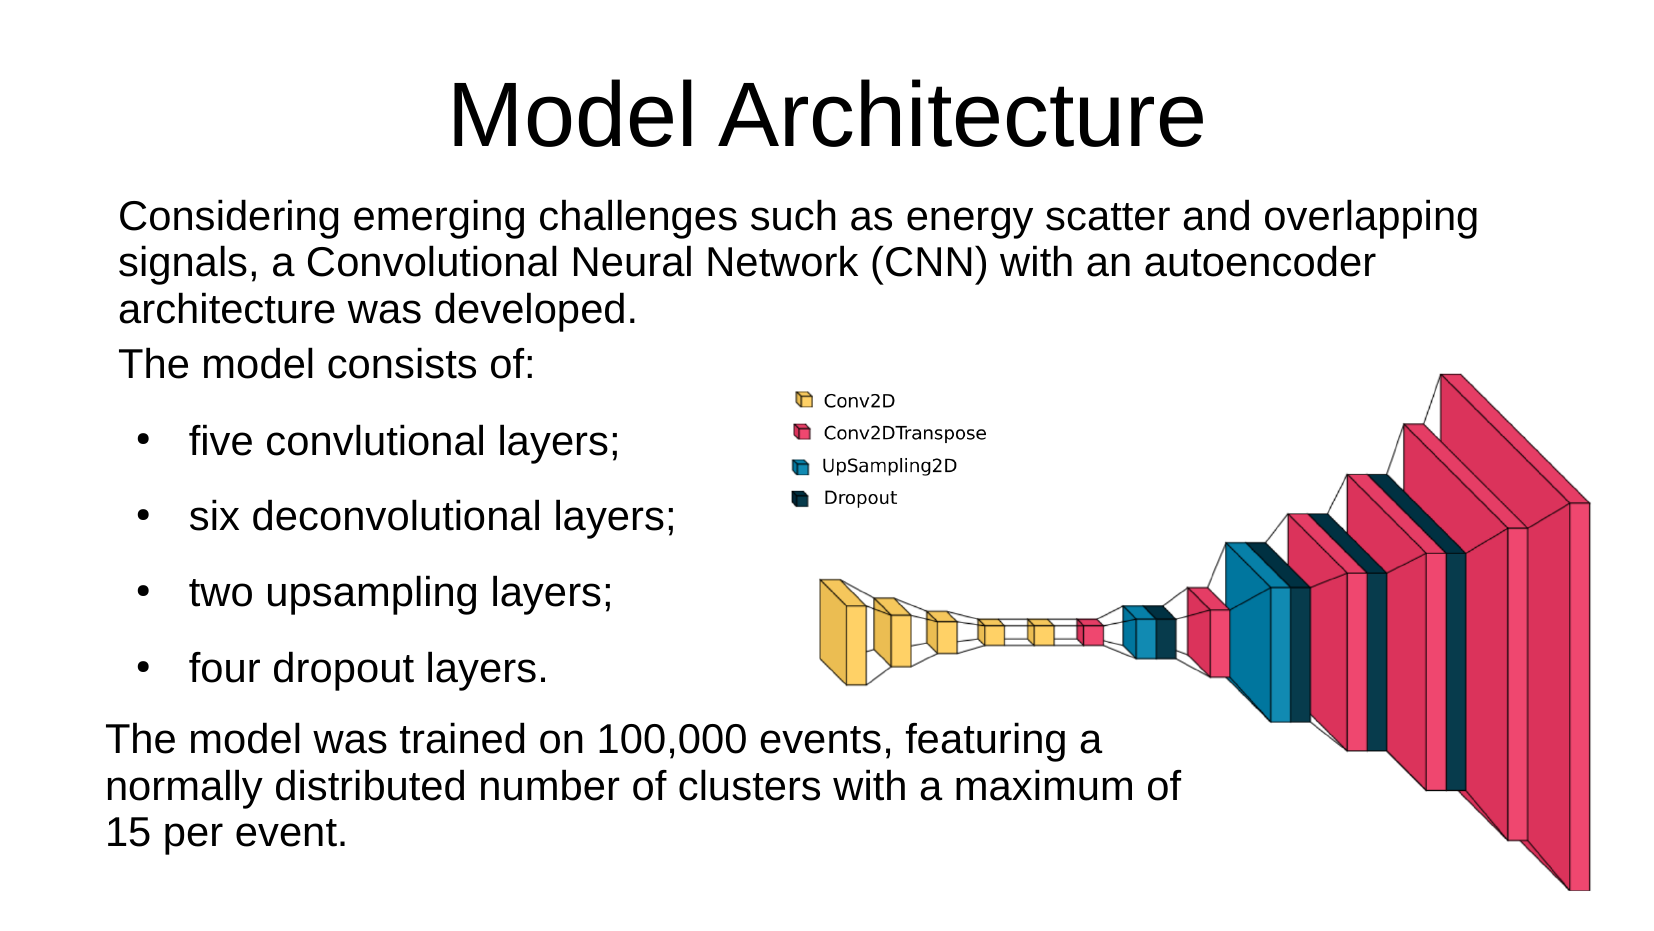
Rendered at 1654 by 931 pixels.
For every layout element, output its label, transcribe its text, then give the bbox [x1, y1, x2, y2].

text_box The model consists of: five convlutional layers; six deconvolutional layers; two upsampling layers; four dropout layers. [118, 341, 680, 708]
text_box The model was trained on 100,000 events, featuring a normally distributed number of clusters with a maximum of 15 per event. [90, 708, 1211, 863]
picture [767, 359, 1618, 916]
list Considering emerging challenges such as energy scatter and overlapping signals, a Convolutional Neural Network (CNN) with an autoencoder architecture was developed. [47, 192, 1536, 732]
title Model Architecture [83, 37, 1573, 193]
